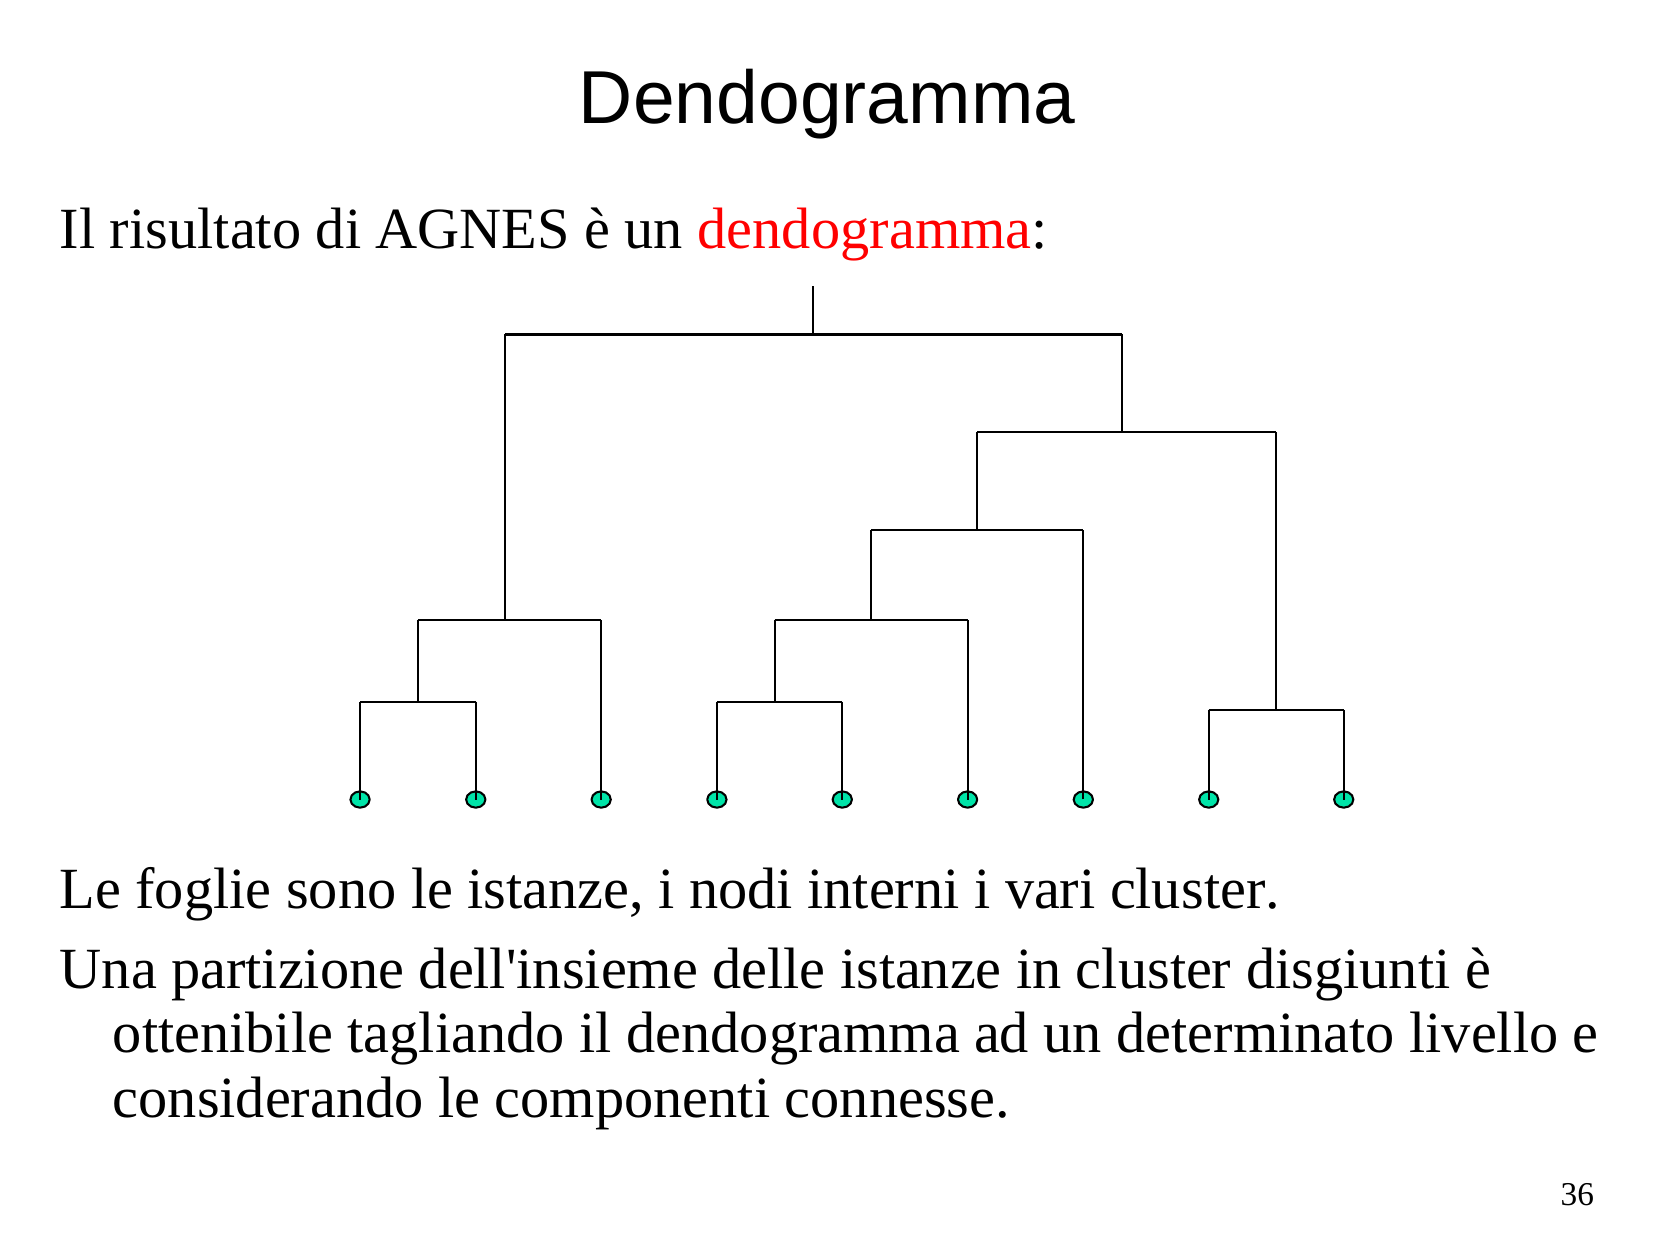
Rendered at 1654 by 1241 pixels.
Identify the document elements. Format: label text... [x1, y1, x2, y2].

title Dendogramma [37, 30, 1617, 166]
list Il risultato di AGNES è un dendogramma: Le foglie sono le istanze, i nodi interni i vari cluster. Una partizione dell'insieme delle istanze in cluster disgiunti è ottenibile tagliando il dendogramma ad un determinato livello e considerando le componenti connesse. [42, 196, 1612, 1187]
